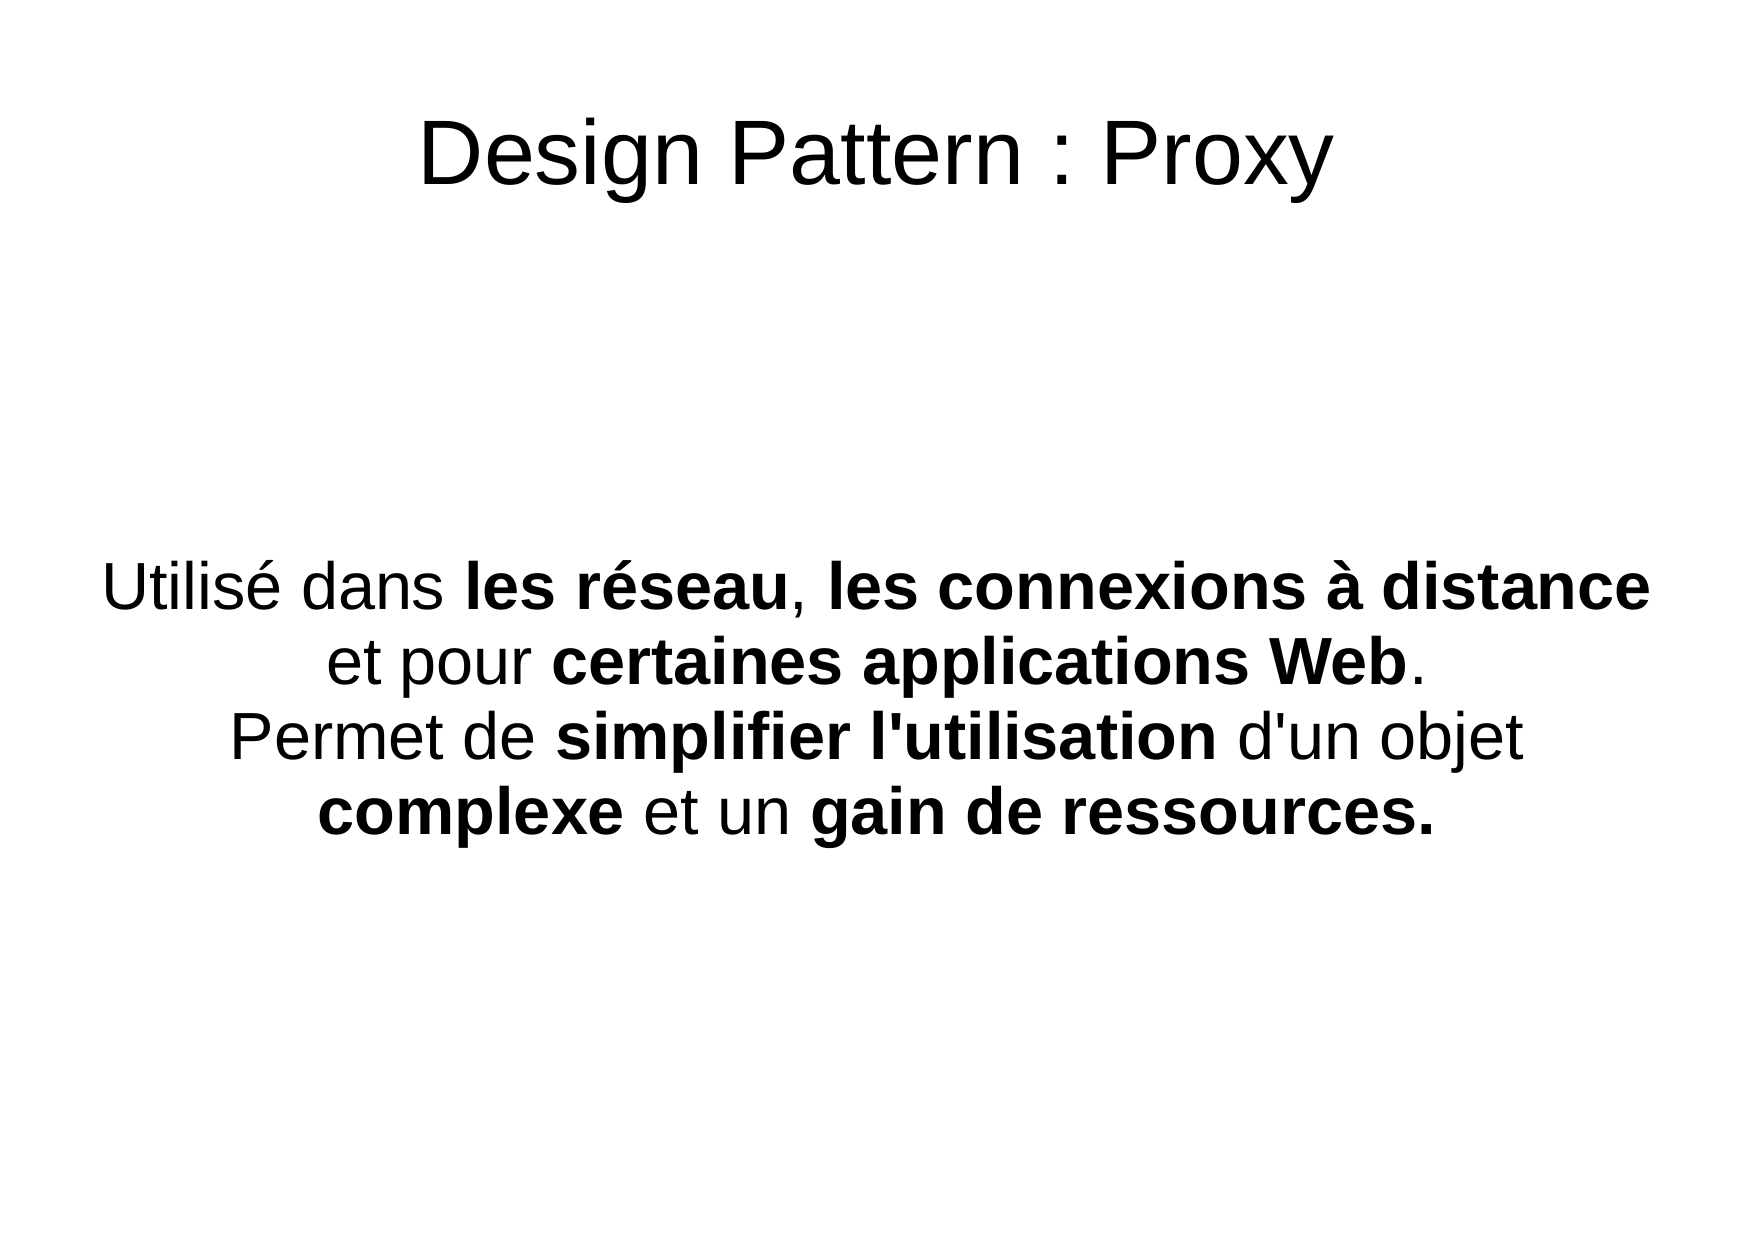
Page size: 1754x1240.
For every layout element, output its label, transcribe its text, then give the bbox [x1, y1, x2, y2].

subtitle Utilisé dans les réseau, les connexions à distance et pour certaines applications Web. Permet de simplifier l'utilisation d'un objet complexe et un gain de ressources. [87, 297, 1667, 1101]
title Design Pattern : Proxy [87, 56, 1667, 249]
